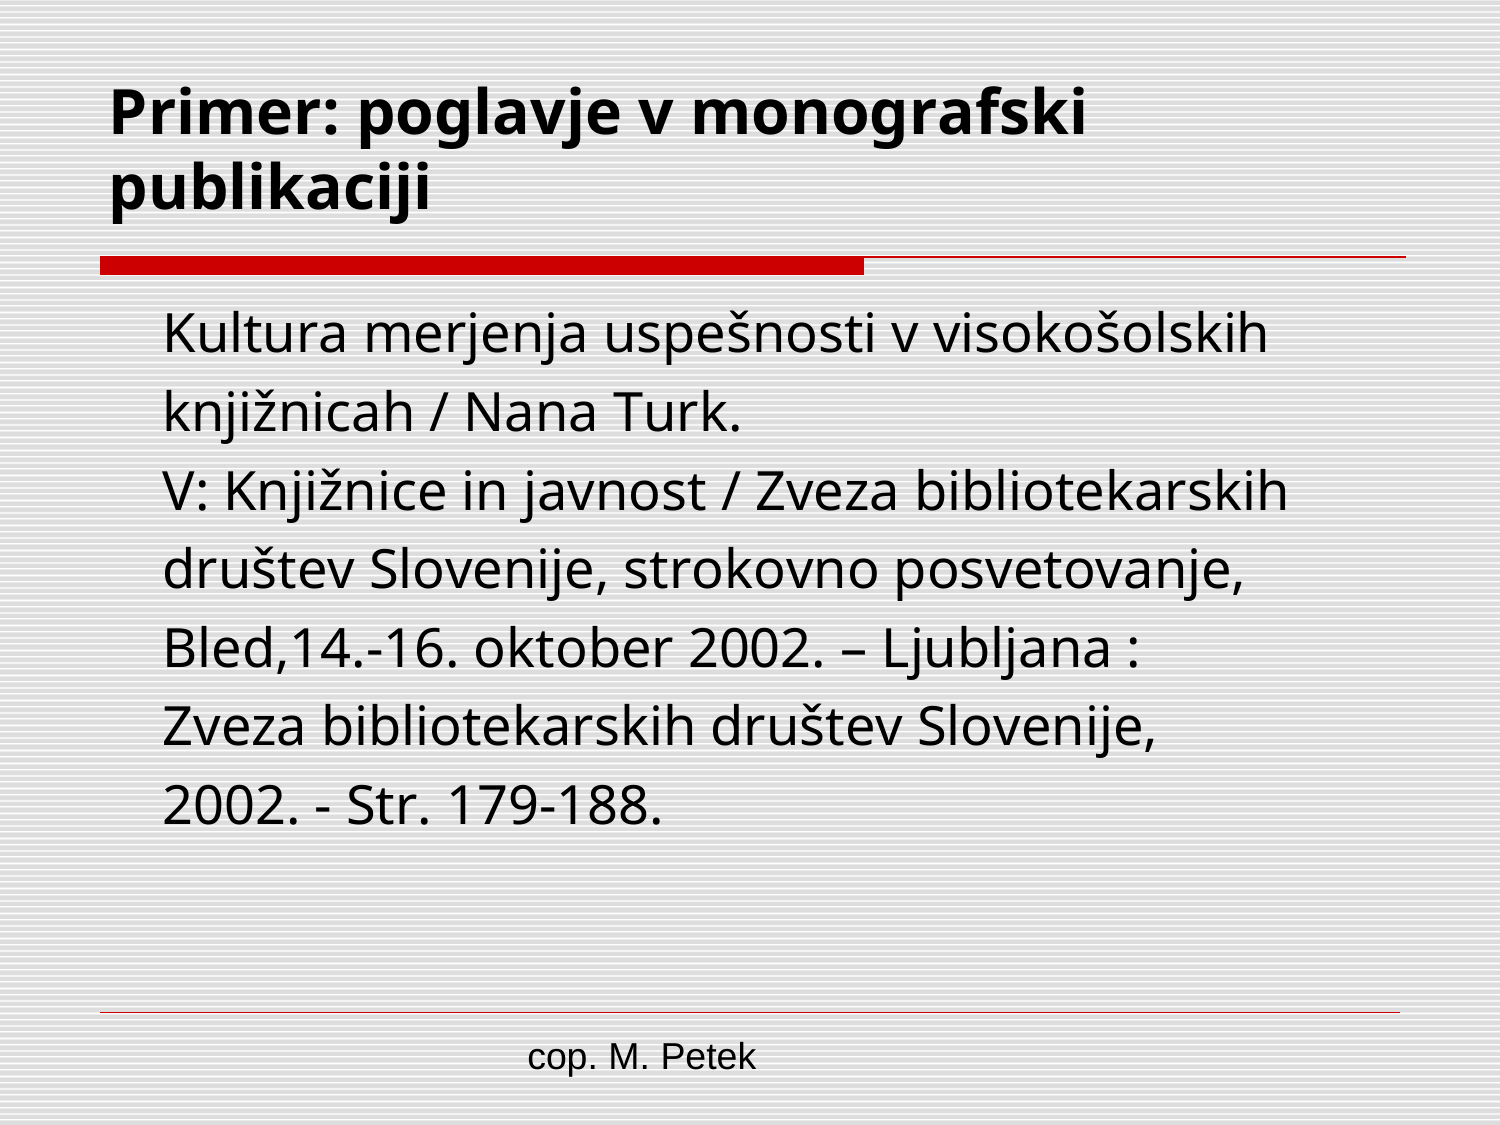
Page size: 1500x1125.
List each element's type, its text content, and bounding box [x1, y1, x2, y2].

picture [0, 0, 1500, 1125]
title Primer: poglavje v monografski publikaciji [94, 49, 1407, 315]
list Kultura merjenja uspešnosti v visokošolskih knjižnicah / Nana Turk. V: Knjižnice in javnost / Zveza bibliotekarskih društev Slovenije, strokovno posvetovanje, Bled,14.-16. oktober 2002. – Ljubljana : Zveza bibliotekarskih društev Slovenije, 2002. - Str. 179-188. [147, 290, 1436, 1012]
